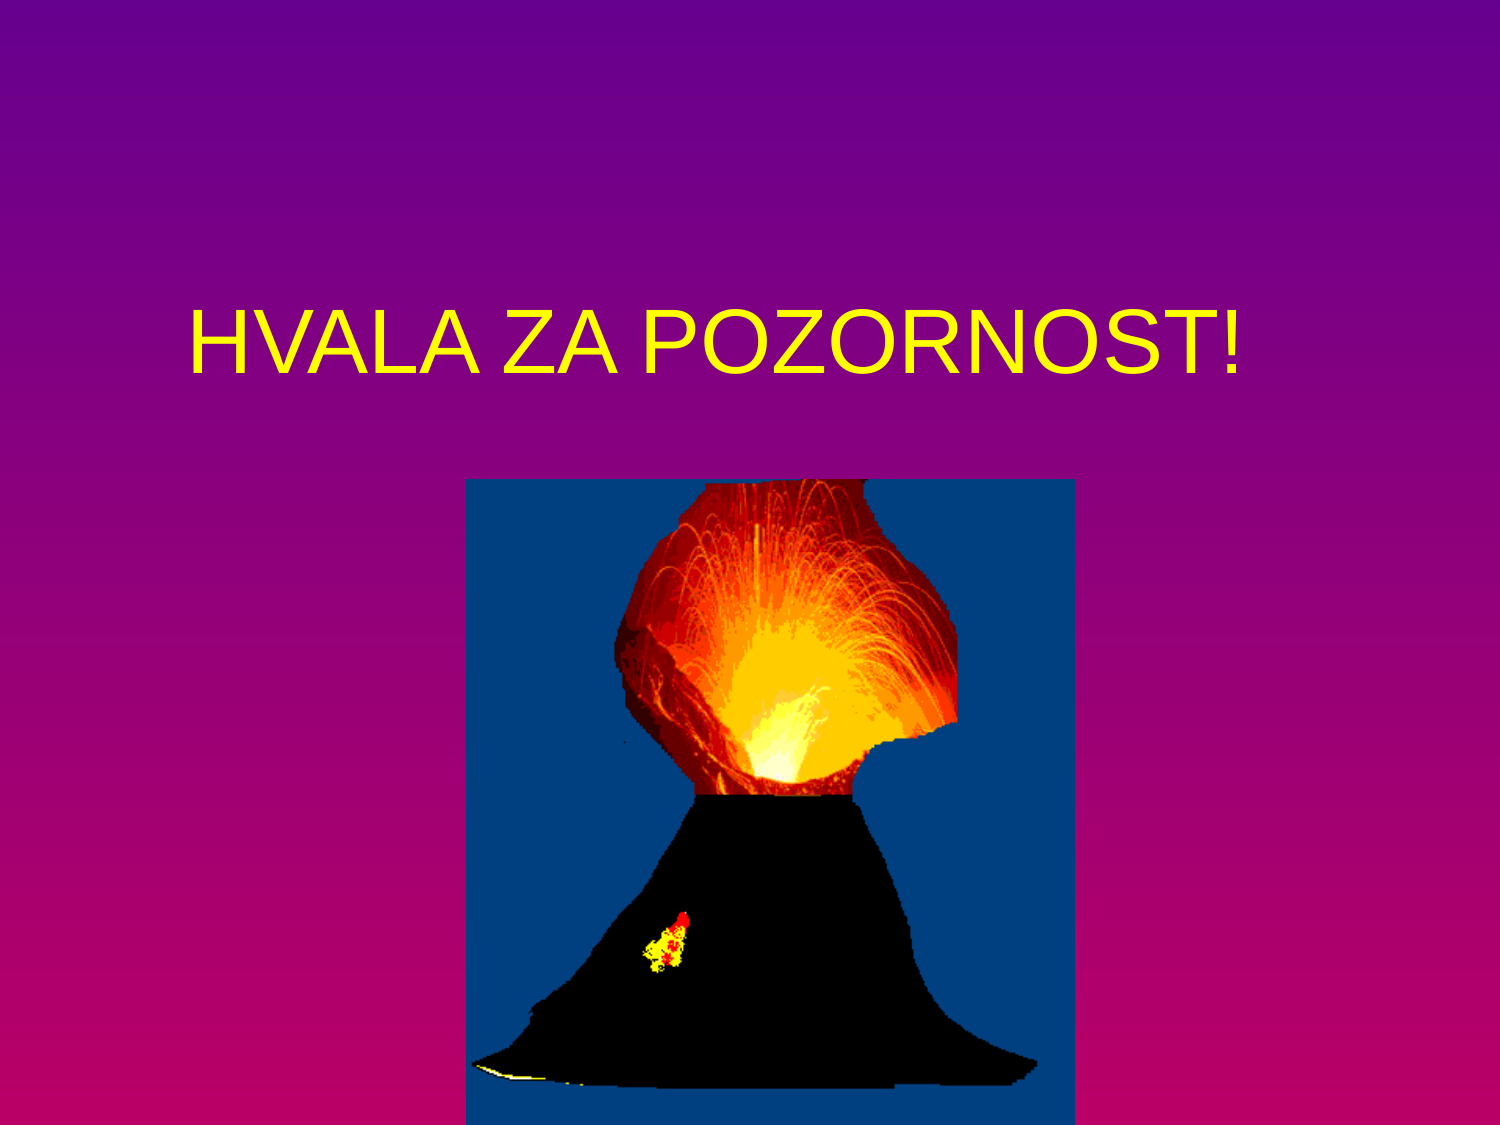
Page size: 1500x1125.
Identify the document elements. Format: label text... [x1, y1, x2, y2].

picture [466, 479, 1075, 1125]
title HVALA ZA POZORNOST! [41, 243, 1392, 431]
